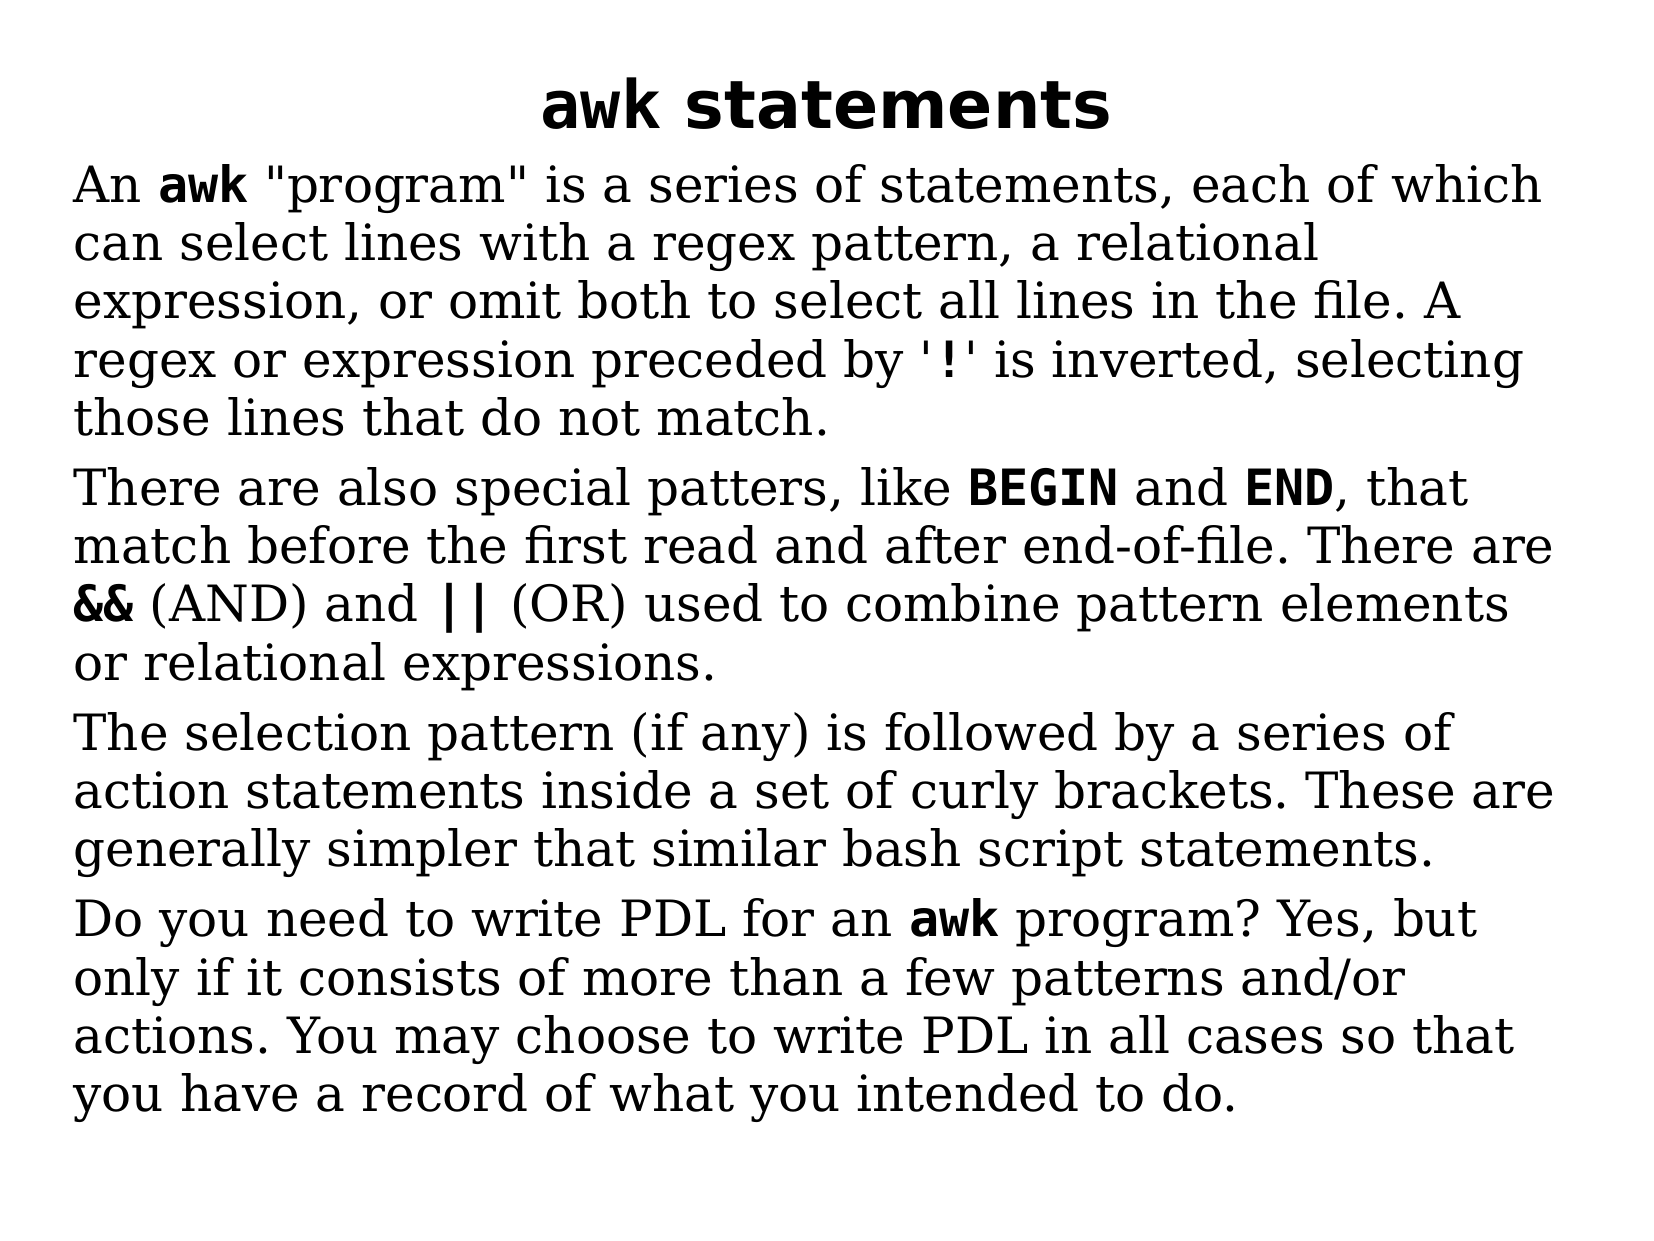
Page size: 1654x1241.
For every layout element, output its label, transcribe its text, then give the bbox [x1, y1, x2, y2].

text_box awk statements An awk "program" is a series of statements, each of which can select lines with a regex pattern, a relational expression, or omit both to select all lines in the file. A regex or expression preceded by '!' is inverted, selecting those lines that do not match. There are also special patters, like BEGIN and END, that match before the first read and after end-of-file. There are && (AND) and || (OR) used to combine pattern elements or relational expressions. The selection pattern (if any) is followed by a series of action statements inside a set of curly brackets. These are generally simpler that similar bash script statements. Do you need to write PDL for an awk program? Yes, but only if it consists of more than a few patterns and/or actions. You may choose to write PDL in all cases so that you have a record of what you intended to do. [59, 59, 1595, 1131]
